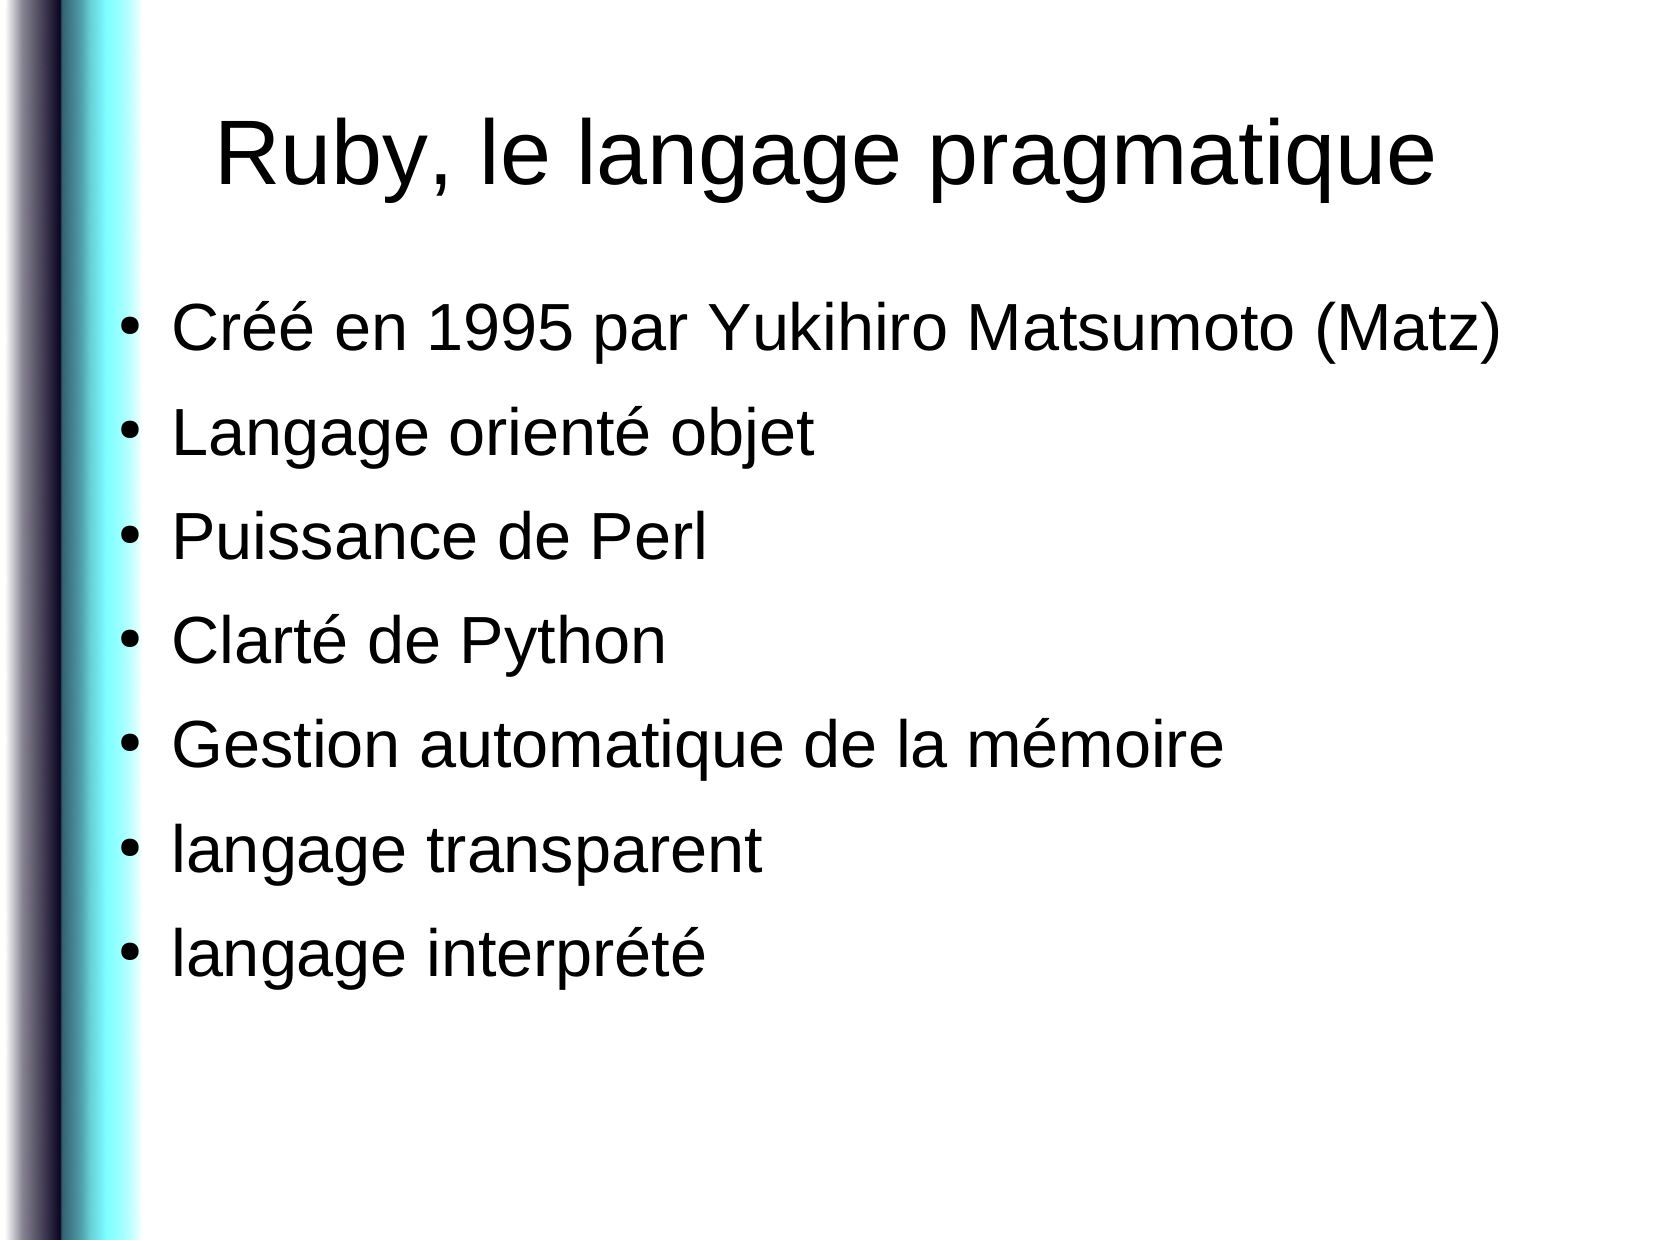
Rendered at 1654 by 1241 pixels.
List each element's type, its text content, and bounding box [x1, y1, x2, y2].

picture [0, 0, 1654, 1240]
list Créé en 1995 par Yukihiro Matsumoto (Matz) Langage orienté objet Puissance de Perl Clarté de Python Gestion automatique de la mémoire langage transparent langage interprété [82, 290, 1571, 1109]
title Ruby, le langage pragmatique [82, 49, 1571, 257]
